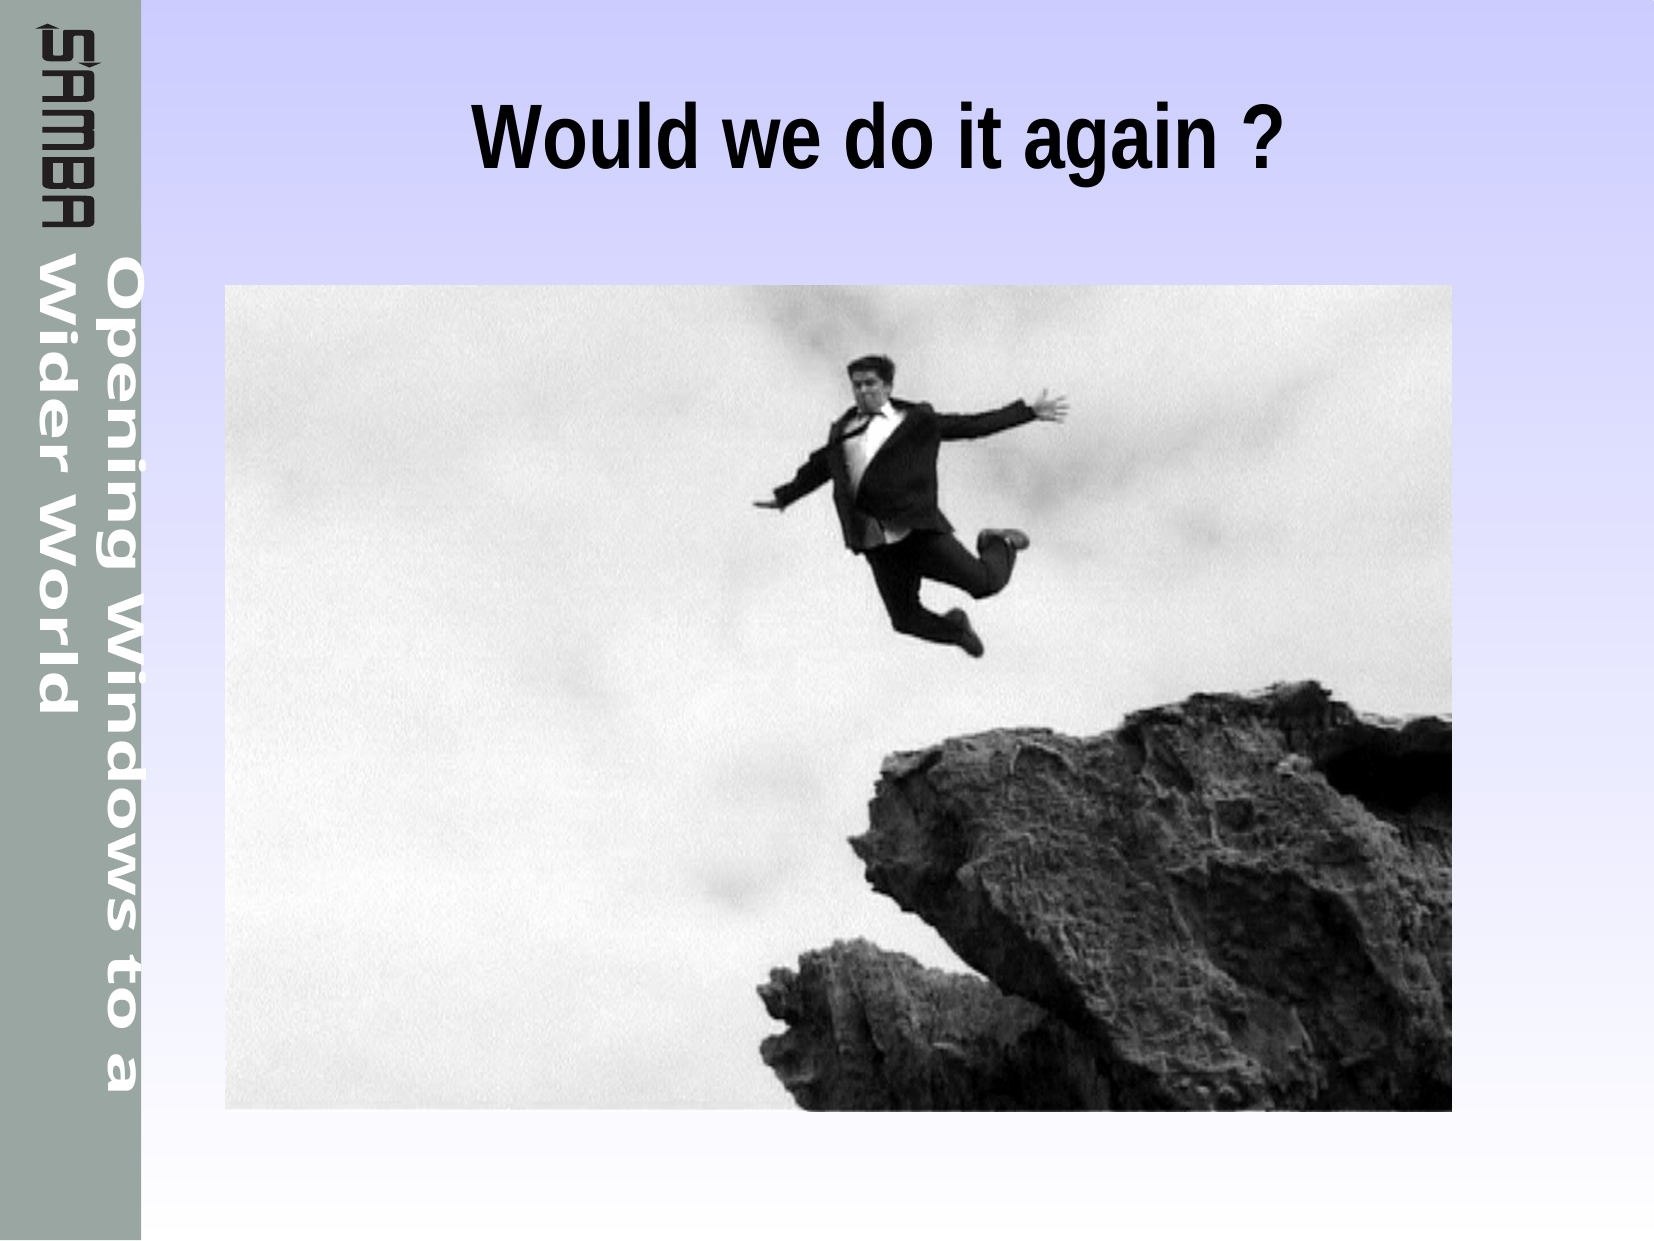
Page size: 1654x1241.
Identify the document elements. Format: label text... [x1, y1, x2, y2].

picture [225, 285, 1452, 1112]
title Would we do it again ? [173, 31, 1586, 239]
